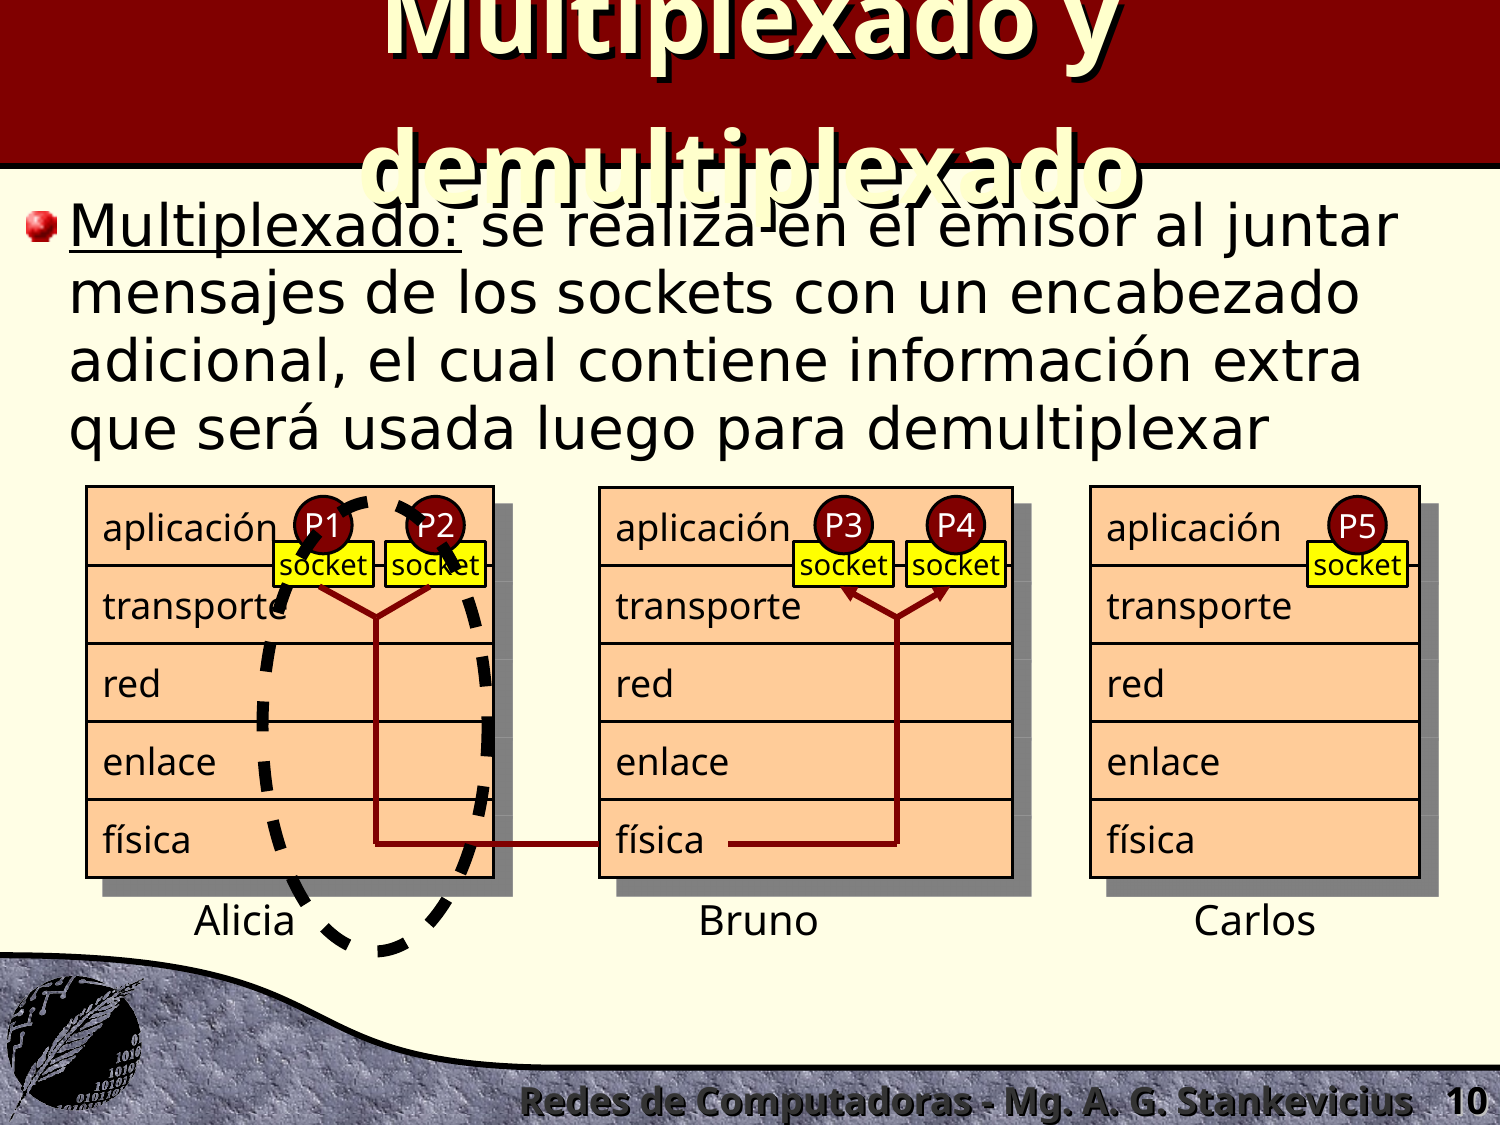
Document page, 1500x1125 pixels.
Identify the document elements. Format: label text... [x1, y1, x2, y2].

picture [0, 959, 1500, 1125]
text_box transporte [379, 565, 494, 643]
text_box red [1090, 643, 1420, 721]
text_box socket [385, 541, 486, 587]
text_box enlace [86, 721, 373, 799]
picture [1047, 1100, 1054, 1110]
text_box P2 [422, 516, 431, 525]
text_box Carlos [1178, 885, 1332, 952]
text_box física [1090, 799, 1420, 878]
text_box aplicación [599, 487, 1013, 565]
text_box P1 [294, 496, 353, 554]
text_box física [86, 799, 494, 878]
text_box socket [793, 541, 894, 587]
text_box transporte [329, 565, 421, 613]
text_box transporte [900, 565, 1013, 643]
text_box P5 [1328, 496, 1387, 554]
text_box física [599, 799, 1013, 878]
text_box P1 [309, 516, 318, 525]
text_box P3 [814, 496, 873, 554]
title Multiplexado y demultiplexado [15, 5, 1485, 160]
text_box red [599, 643, 894, 721]
list Multiplexado: se realiza en el emisor al juntar mensajes de los sockets con un encabezado adicional, el cual contiene información extra que será usada luego para demultiplexar [11, 192, 1486, 921]
text_box socket [906, 541, 1006, 587]
text_box enlace [379, 721, 494, 799]
text_box enlace [900, 721, 1013, 799]
text_box red [379, 643, 494, 721]
text_box red [900, 643, 1013, 721]
text_box transporte [86, 565, 373, 643]
text_box P2 [406, 496, 465, 554]
text_box socket [273, 541, 374, 587]
text_box Alicia [178, 885, 312, 952]
text_box transporte [1090, 565, 1420, 643]
text_box aplicación [86, 486, 494, 565]
text_box red [86, 643, 373, 721]
text_box transporte [857, 565, 933, 613]
text_box enlace [599, 721, 894, 799]
text_box P4 [927, 496, 985, 554]
text_box enlace [1090, 721, 1420, 799]
text_box transporte [599, 565, 894, 643]
text_box Bruno [683, 885, 834, 952]
text_box socket [1307, 541, 1408, 587]
text_box física [379, 799, 494, 841]
text_box aplicación [1090, 486, 1420, 565]
picture [790, 1100, 795, 1110]
